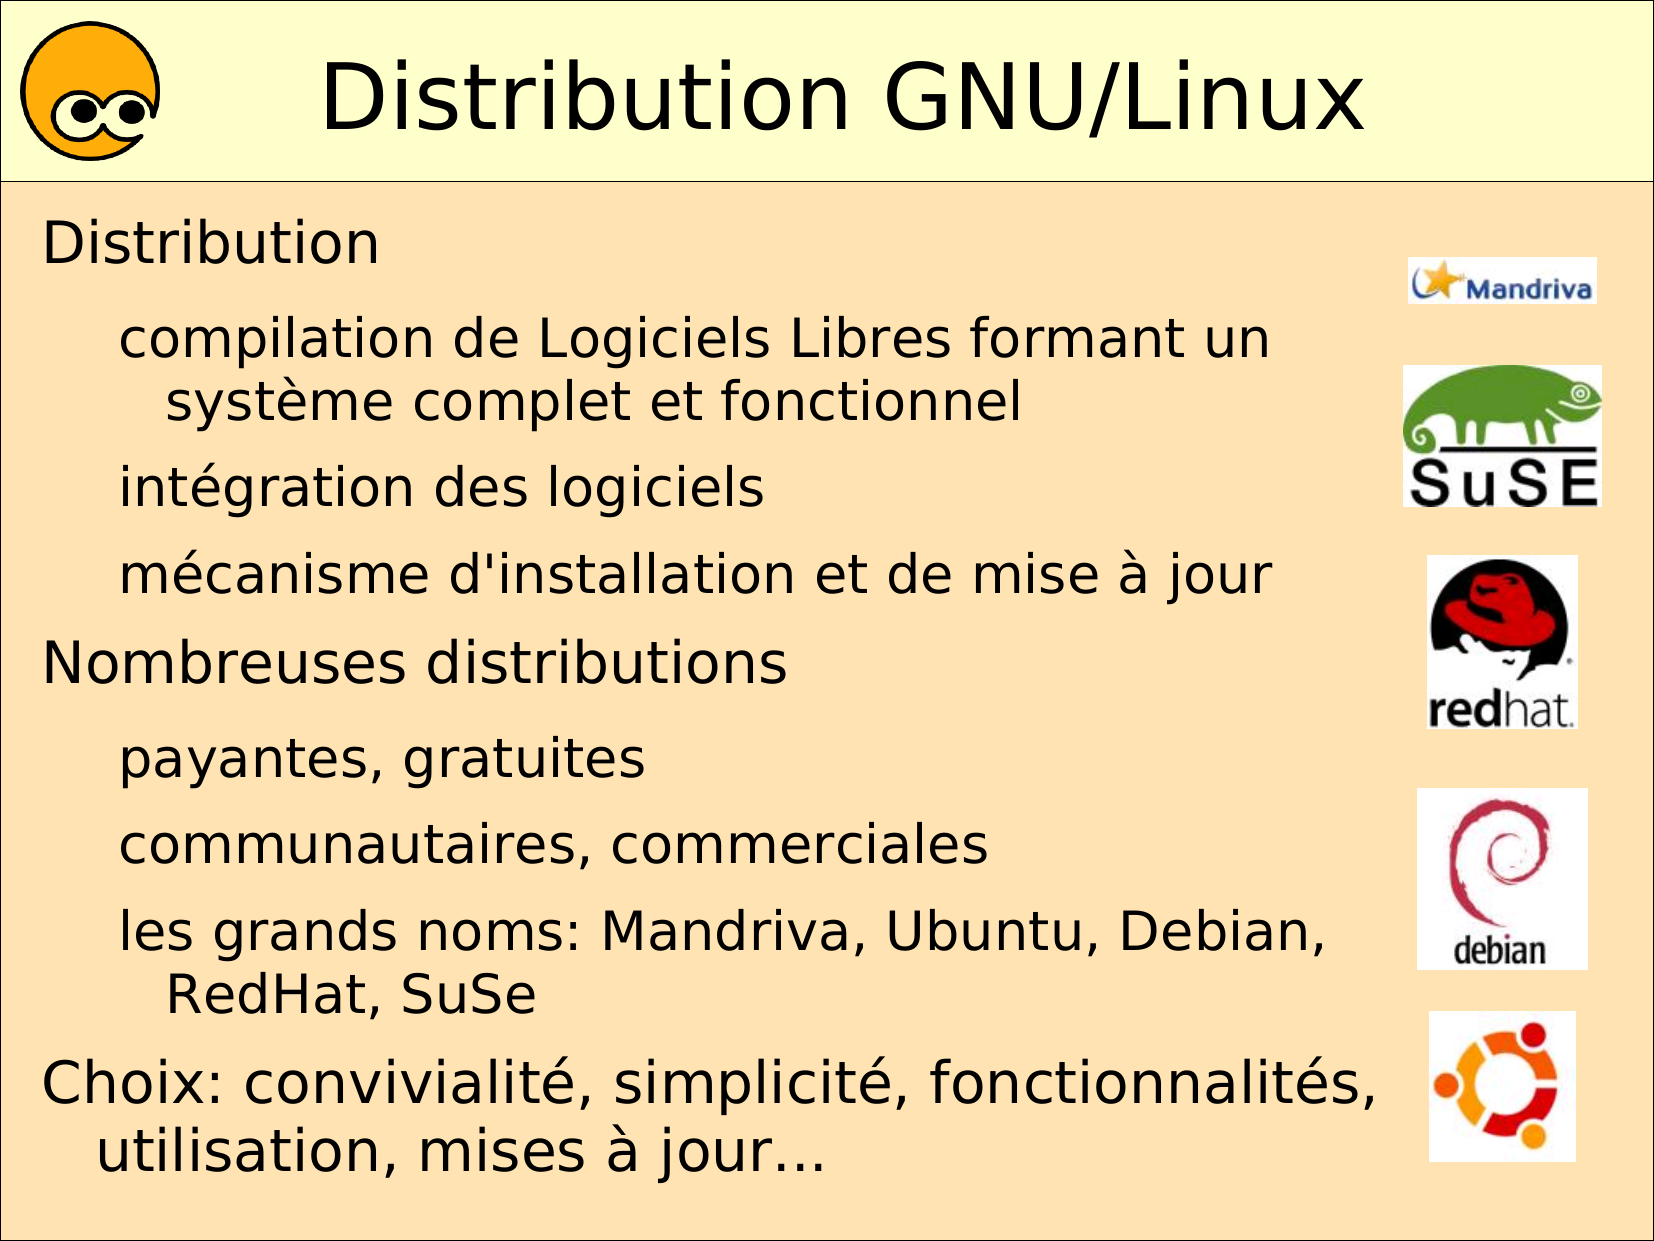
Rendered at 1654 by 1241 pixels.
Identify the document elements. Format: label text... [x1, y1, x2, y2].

list Distribution compilation de Logiciels Libres formant un système complet et fonctionnel intégration des logiciels mécanisme d'installation et de mise à jour Nombreuses distributions payantes, gratuites communautaires, commerciales les grands noms: Mandriva, Ubuntu, Debian, RedHat, SuSe Choix: convivialité, simplicité, fonctionnalités, utilisation, mises à jour... [24, 209, 1424, 1186]
picture [1429, 1011, 1576, 1162]
picture [20, 21, 160, 161]
picture [1427, 555, 1578, 729]
picture [1403, 365, 1602, 507]
title Distribution GNU/Linux [135, 43, 1552, 151]
picture [1408, 257, 1597, 304]
picture [1417, 788, 1588, 970]
